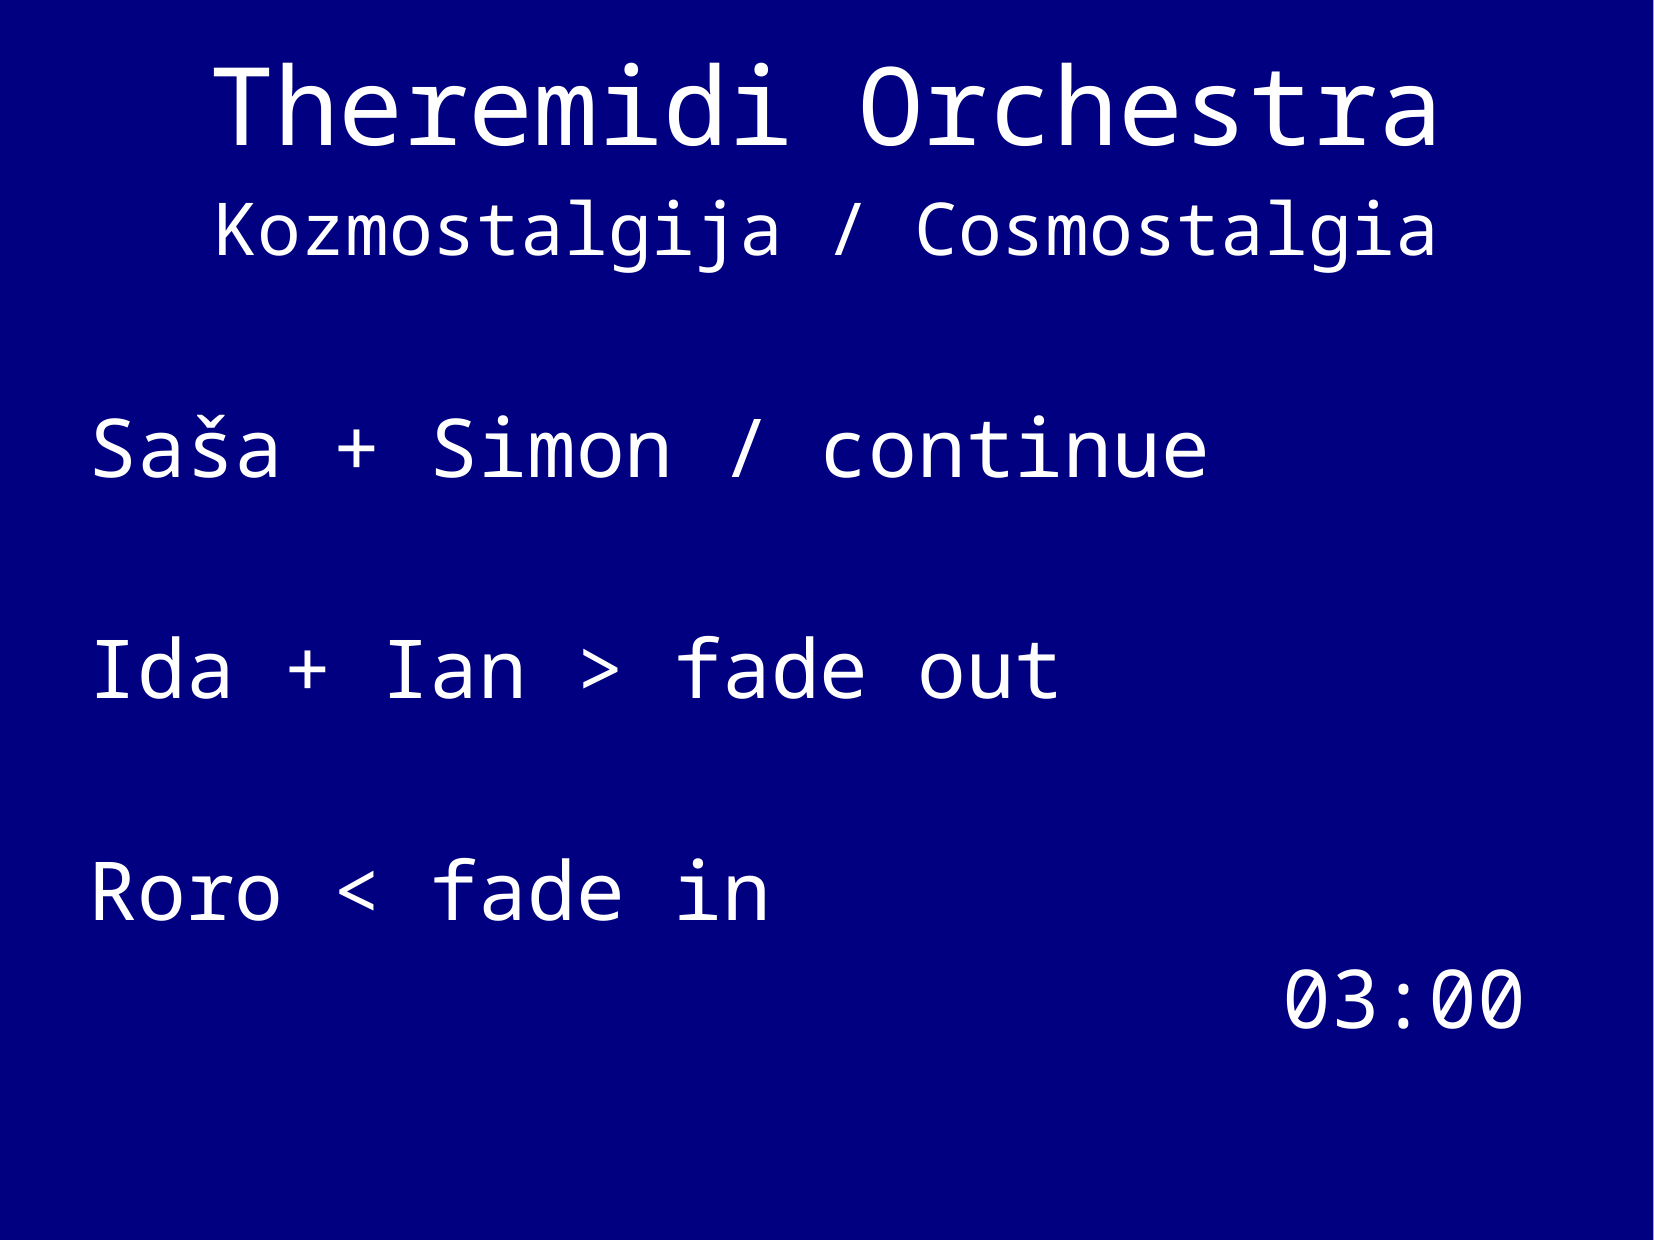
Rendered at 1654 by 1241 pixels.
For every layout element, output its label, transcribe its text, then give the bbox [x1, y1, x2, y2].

text_box 03:00 [1282, 900, 1620, 1096]
title Theremidi Orchestra Kozmostalgija / Cosmostalgia [82, 49, 1571, 257]
subtitle Saša + Simon / continue Ida + Ian > fade out Roro < fade in [88, 272, 1566, 1063]
